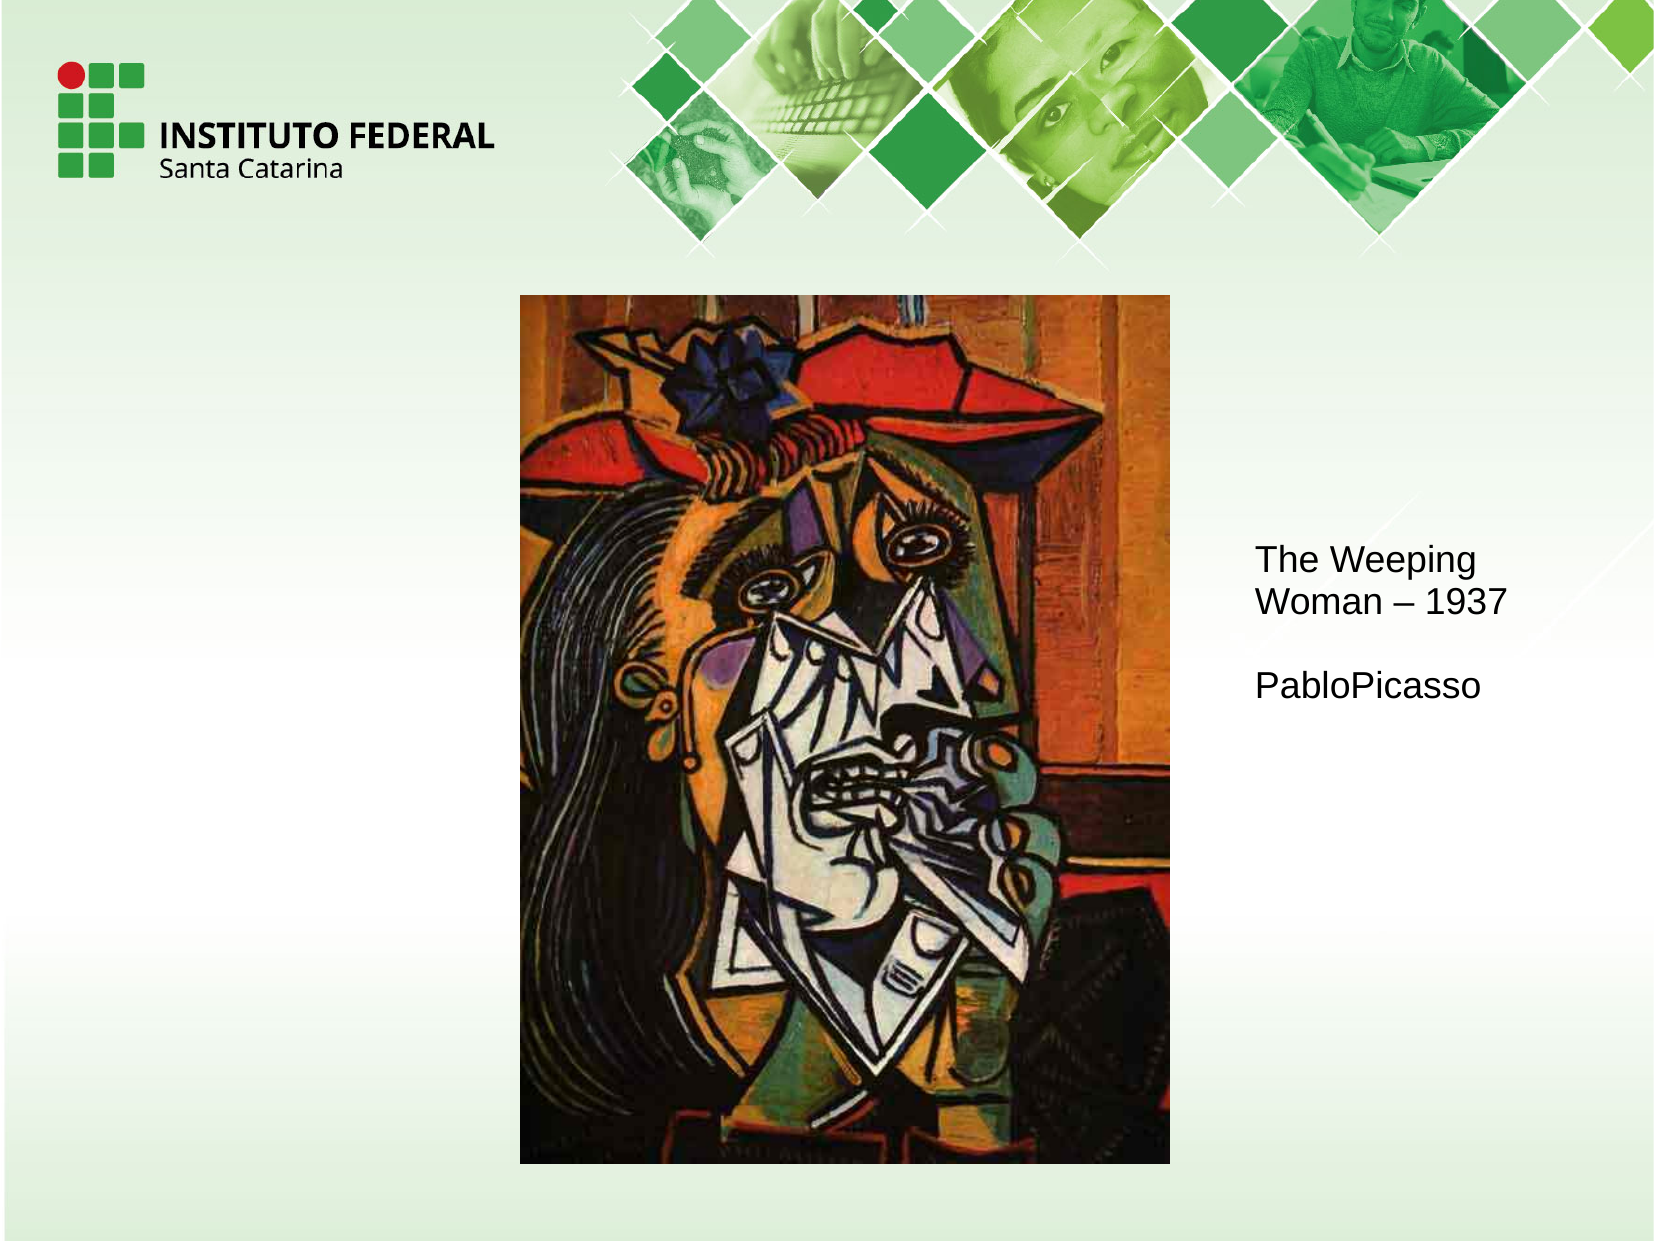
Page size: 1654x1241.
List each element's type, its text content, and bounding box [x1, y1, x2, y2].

text_box The Weeping Woman – 1937 PabloPicasso [1240, 531, 1595, 715]
picture [1, 0, 1654, 1241]
